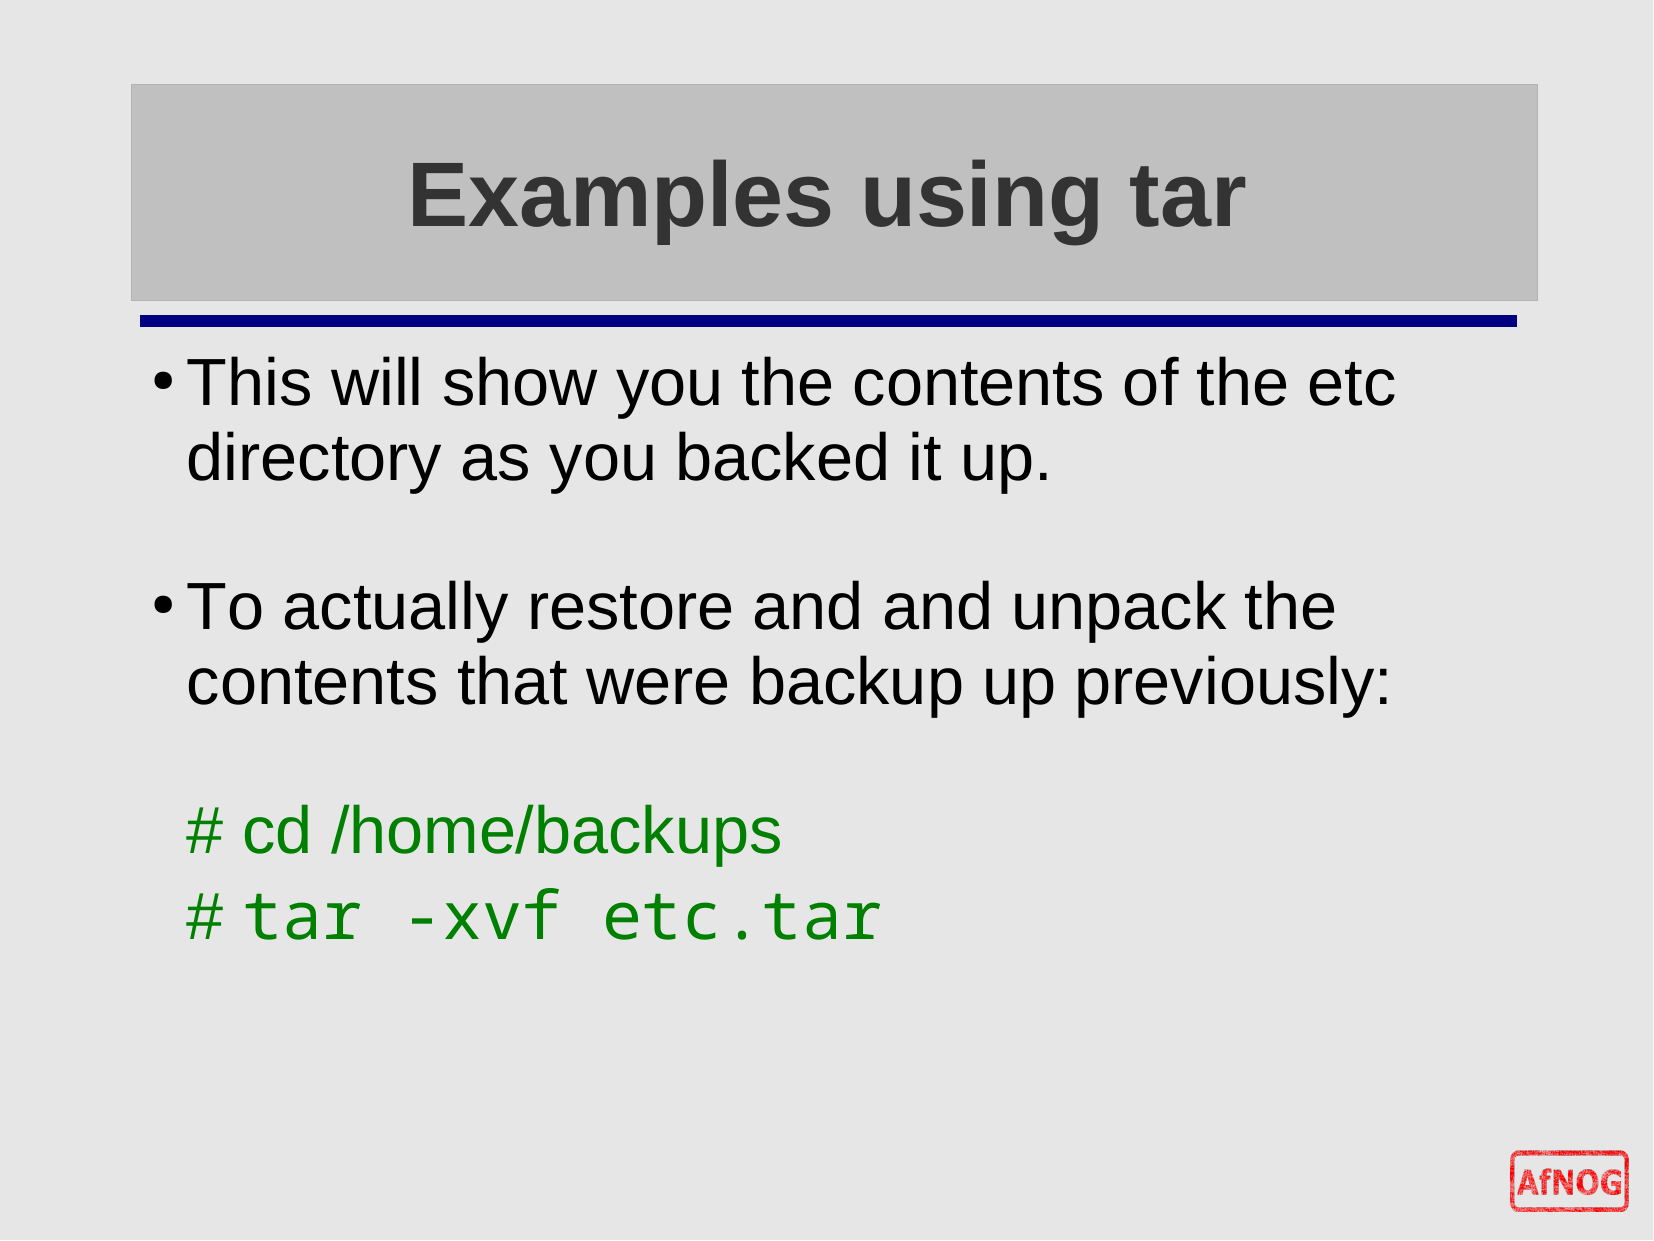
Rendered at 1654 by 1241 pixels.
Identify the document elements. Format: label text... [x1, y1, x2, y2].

list This will show you the contents of the etc directory as you backed it up. To actually restore and and unpack the contents that were backup up previously: # cd /home/backups # tar -xvf etc.tar [115, 344, 1529, 1127]
picture [1510, 1150, 1629, 1212]
title Examples using tar [121, 91, 1534, 299]
